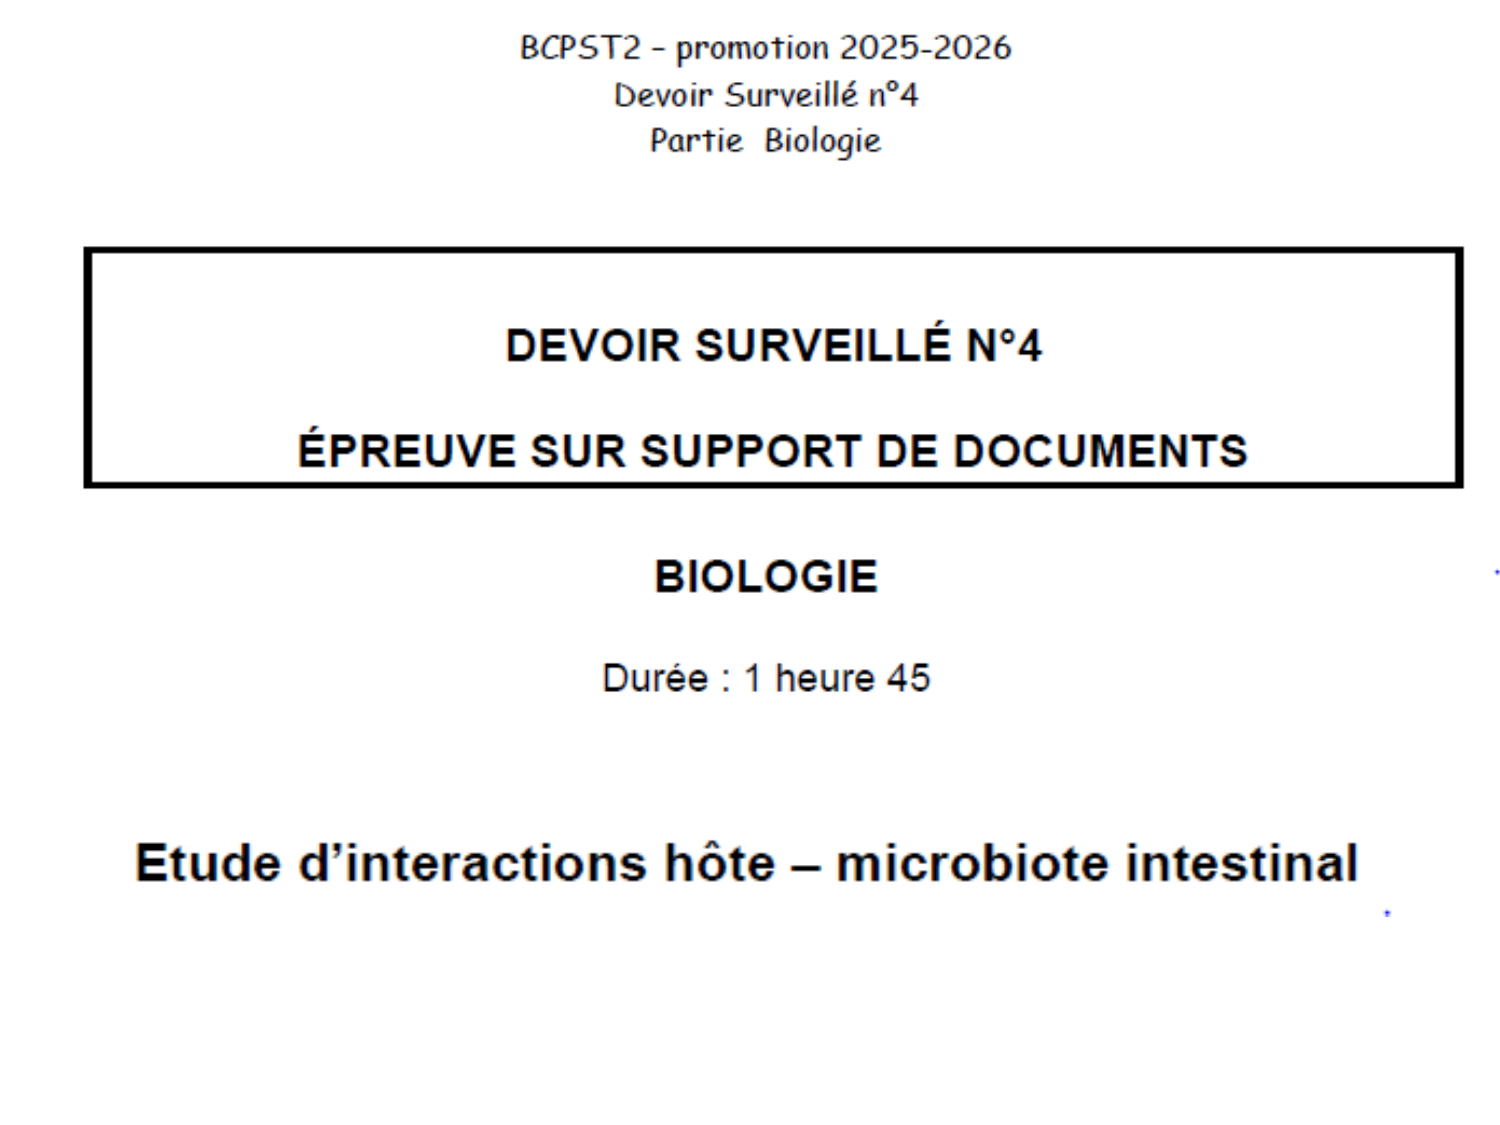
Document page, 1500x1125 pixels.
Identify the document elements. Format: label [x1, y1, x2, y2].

picture [0, 0, 1500, 746]
picture [82, 791, 1394, 917]
